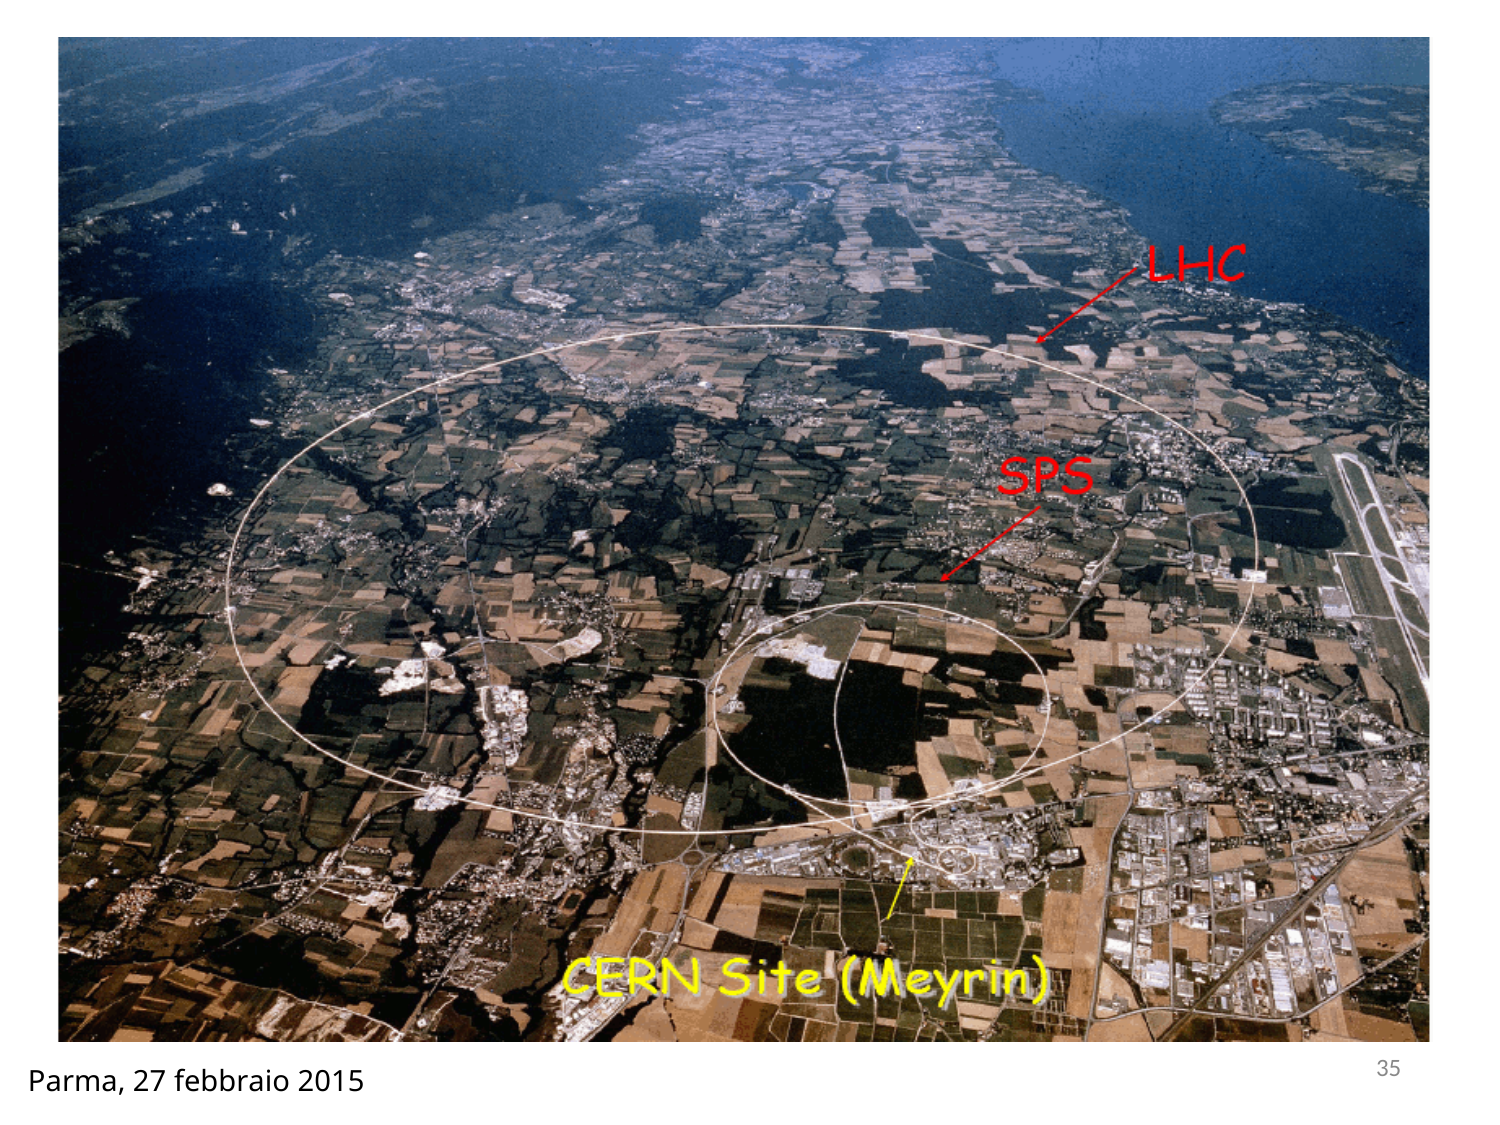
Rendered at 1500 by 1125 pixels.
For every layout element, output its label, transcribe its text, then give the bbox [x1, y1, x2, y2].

picture [57, 37, 1433, 1042]
text_box <number> [1074, 1042, 1417, 1095]
